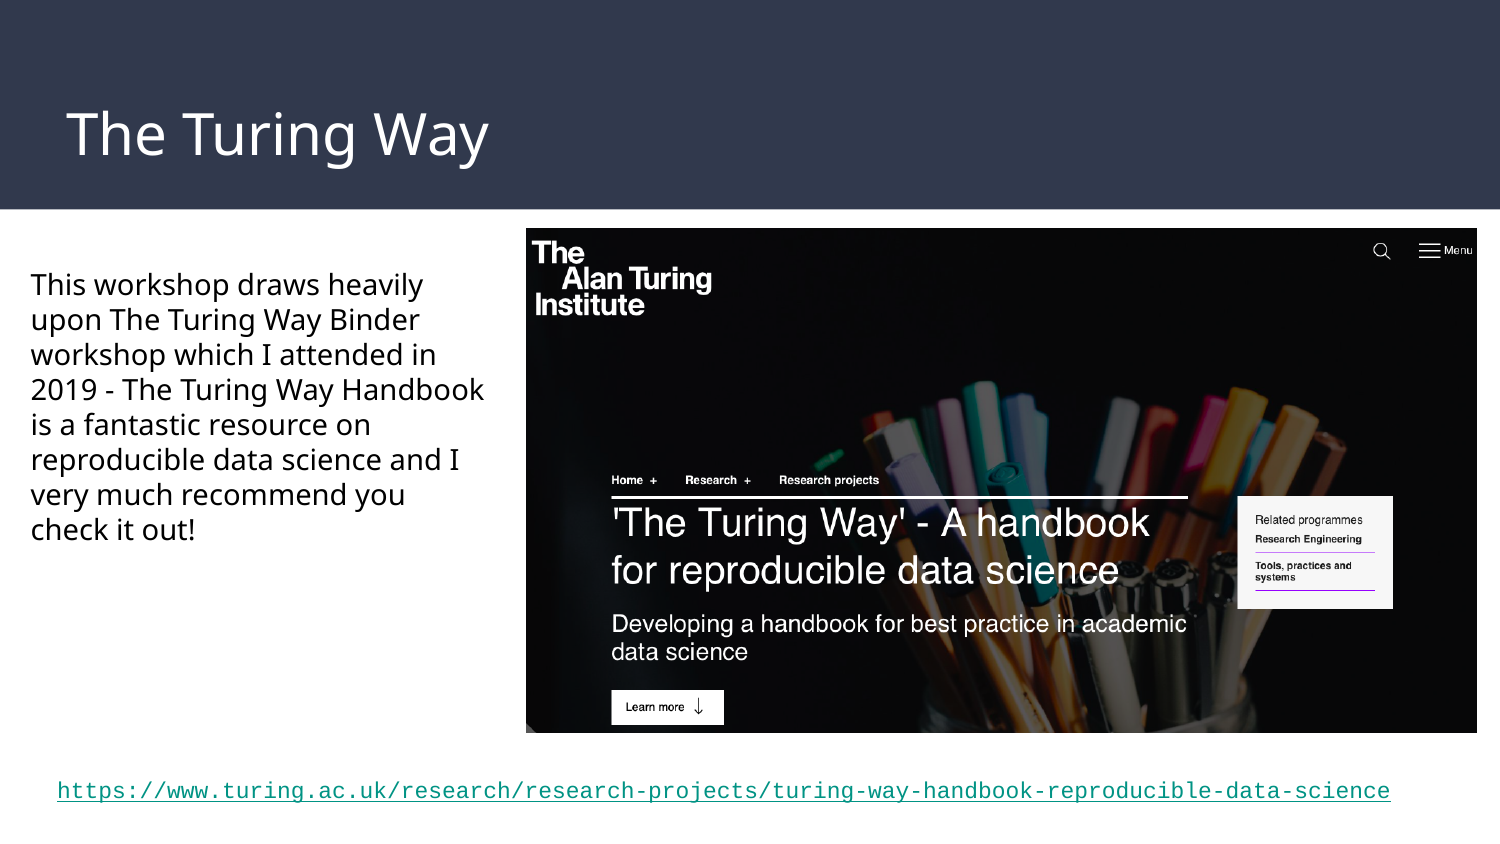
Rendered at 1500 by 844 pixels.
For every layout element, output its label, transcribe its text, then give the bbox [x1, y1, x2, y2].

picture [526, 228, 1477, 733]
text_box This workshop draws heavily upon The Turing Way Binder workshop which I attended in 2019 - The Turing Way Handbook is a fantastic resource on reproducible data science and I very much recommend you check it out! [15, 251, 504, 757]
title The Turing Way [51, 82, 1449, 185]
text_box https://www.turing.ac.uk/research/research-projects/turing-way-handbook-reproducible-data-science [42, 760, 1464, 818]
